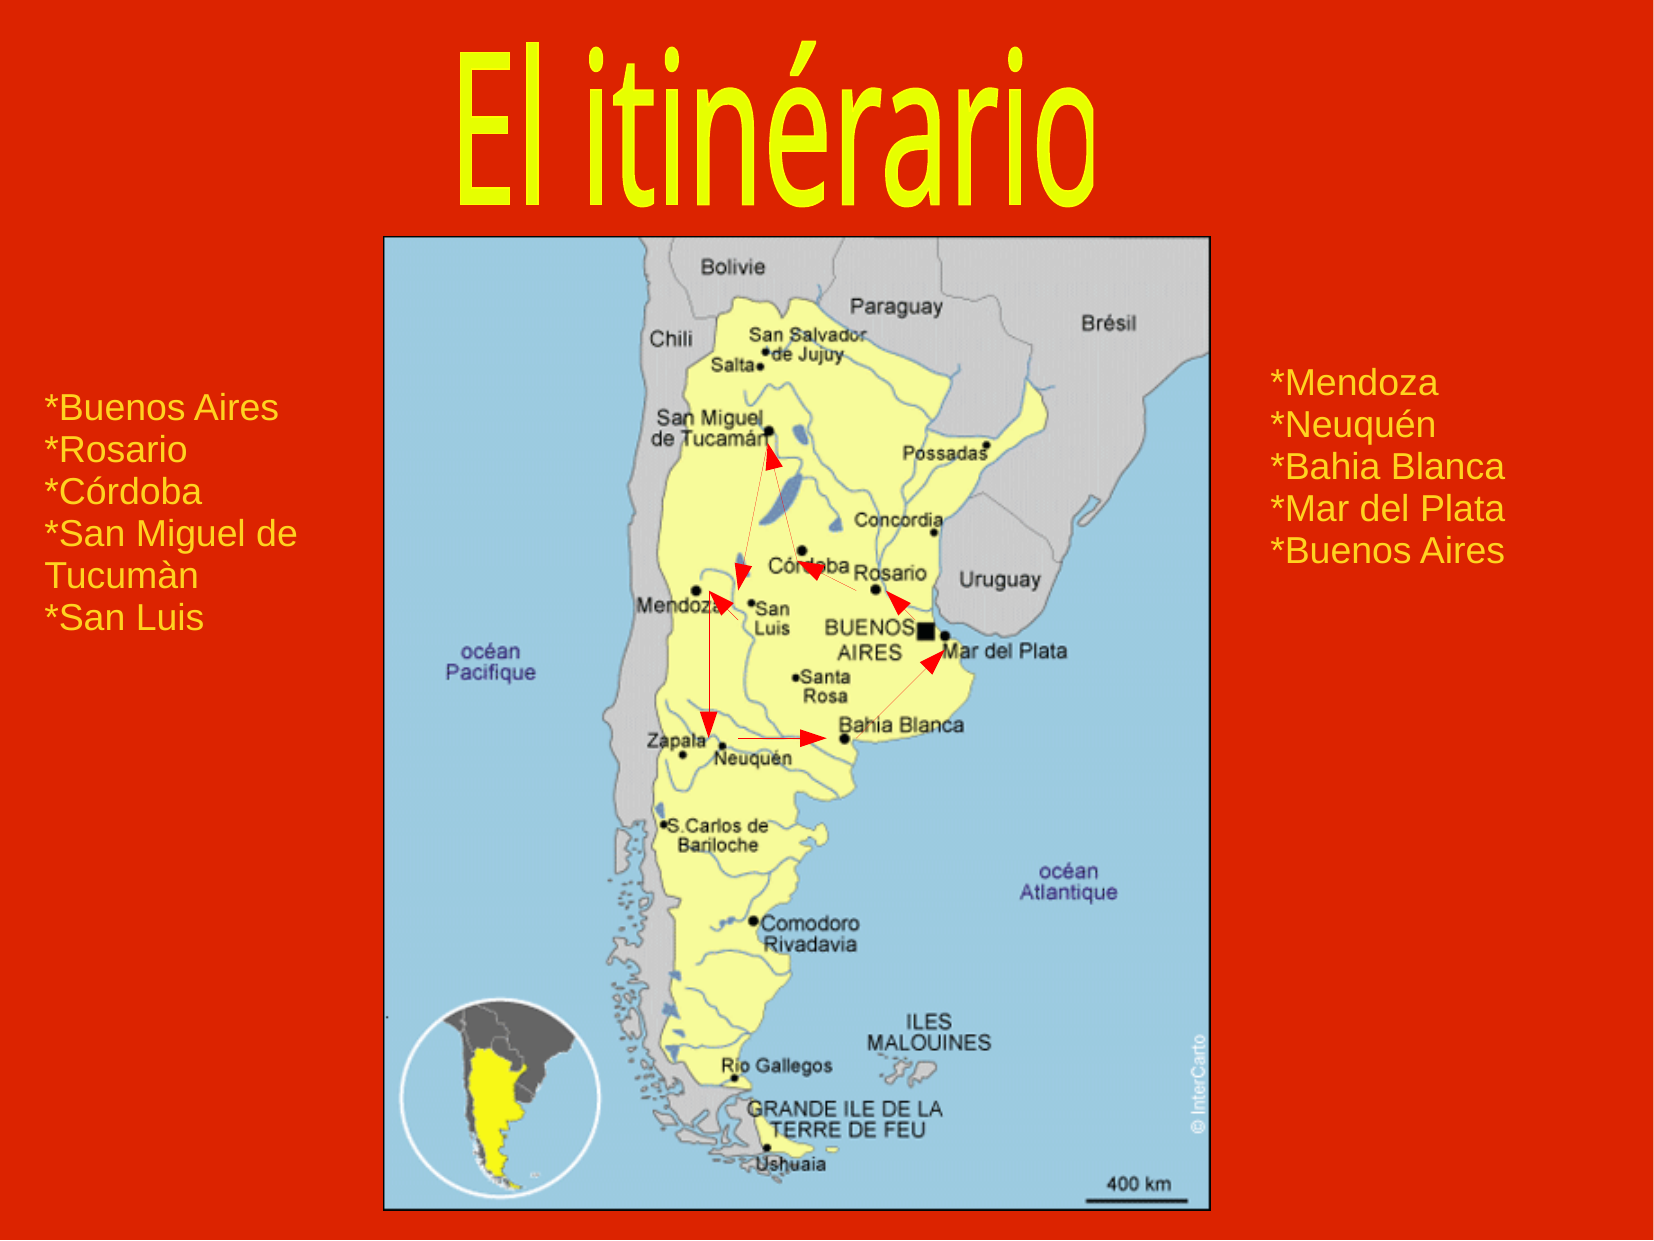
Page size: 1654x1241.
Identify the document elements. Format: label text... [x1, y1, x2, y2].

text_box *Buenos Aires *Rosario *Córdoba *San Miguel de Tucumàn *San Luis [29, 378, 313, 647]
text_box El itinérario [589, 47, 603, 72]
text_box El itinérario [666, 90, 678, 205]
text_box El itinérario [842, 88, 881, 205]
text_box El itinérario [613, 64, 654, 207]
text_box El itinérario [790, 41, 816, 76]
text_box El itinérario [959, 88, 998, 205]
text_box El itinérario [885, 88, 939, 207]
text_box *Mendoza *Neuquén *Bahia Blanca *Mar del Plata *Buenos Aires [1255, 354, 1565, 580]
text_box El itinérario [590, 90, 602, 205]
text_box El itinérario [697, 88, 754, 205]
text_box El itinérario [460, 52, 510, 205]
text_box El itinérario [1009, 90, 1021, 205]
text_box El itinérario [665, 47, 679, 72]
text_box El itinérario [1008, 47, 1022, 72]
picture [383, 236, 1211, 1211]
text_box El itinérario [527, 42, 538, 205]
text_box El itinérario [1037, 88, 1093, 207]
text_box El itinérario [769, 88, 826, 207]
